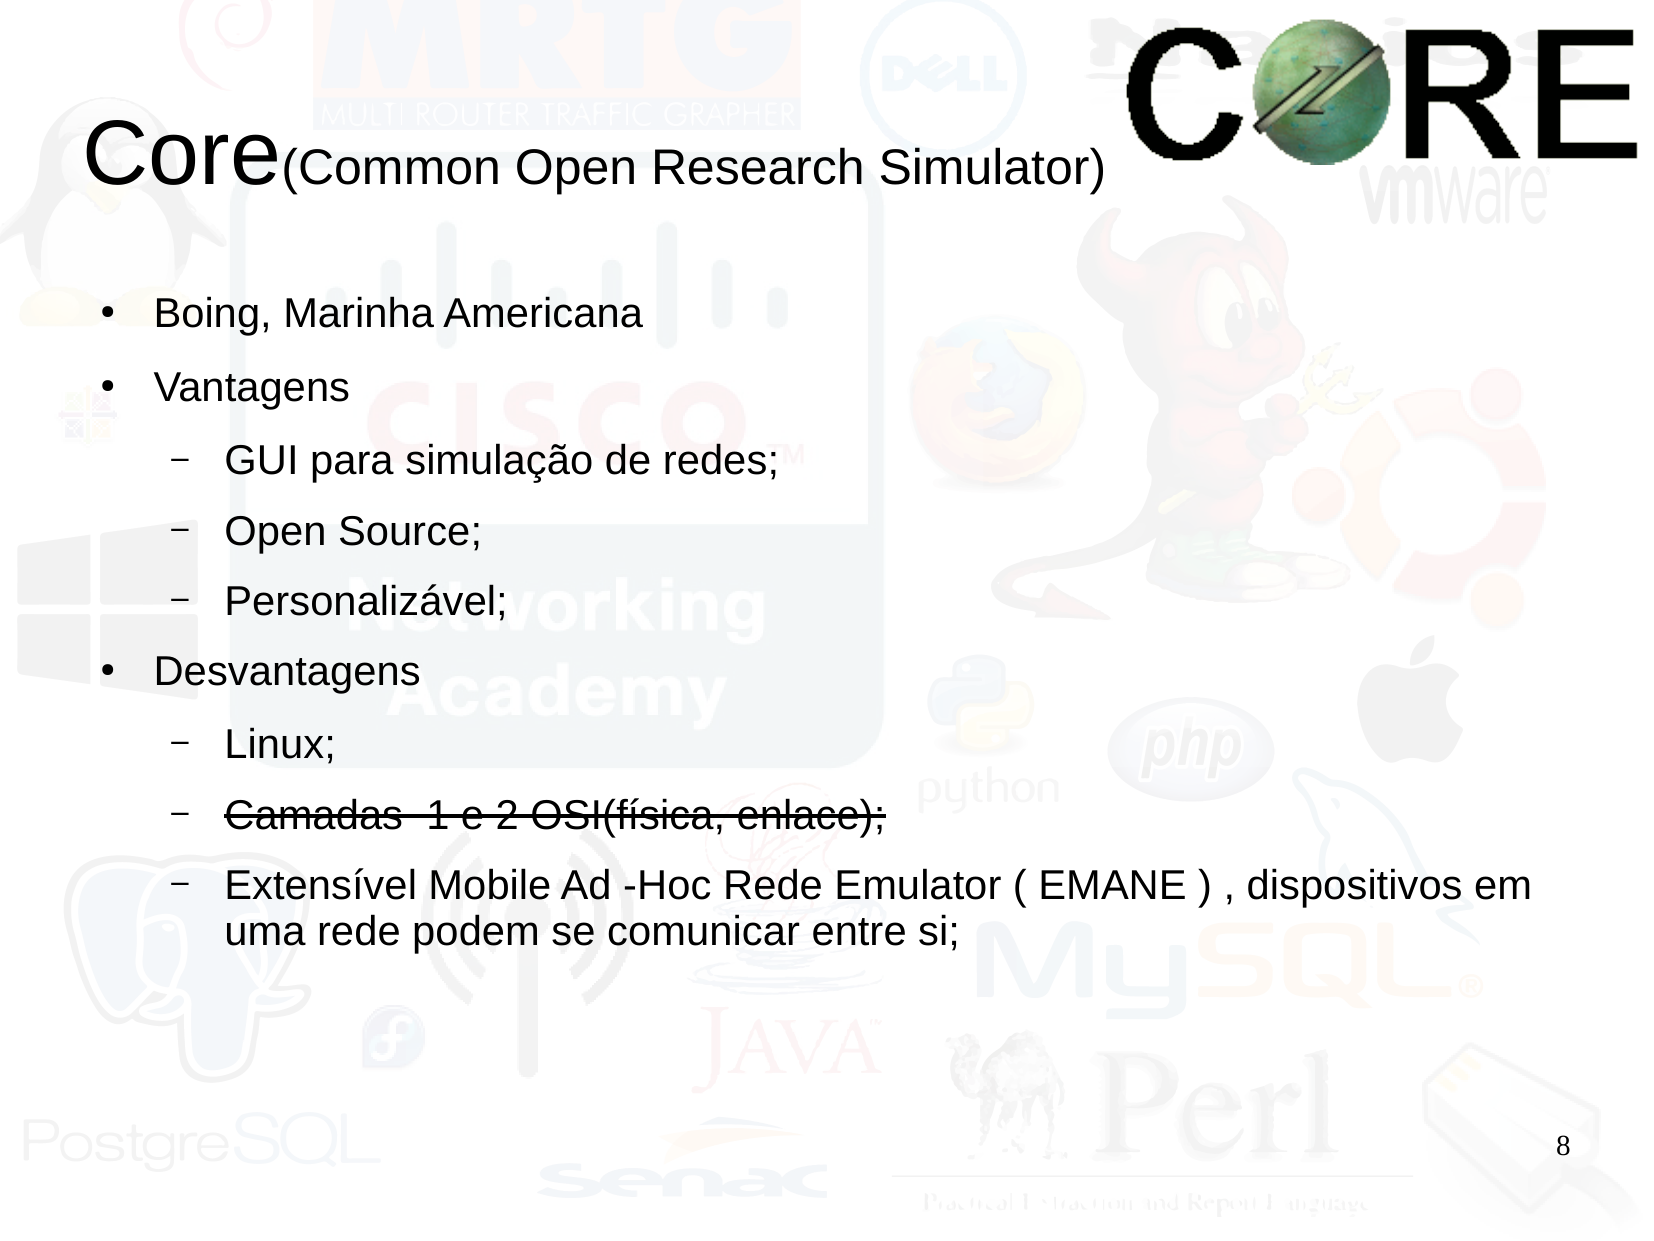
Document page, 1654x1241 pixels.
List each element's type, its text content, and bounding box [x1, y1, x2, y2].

picture [0, 0, 1654, 1241]
list Boing, Marinha Americana Vantagens GUI para simulação de redes; Open Source; Personalizável; Desvantagens Linux; Camadas 1 e 2 OSI(física, enlace); Extensível Mobile Ad -Hoc Rede Emulator ( EMANE ) , dispositivos em uma rede podem se comunicar entre si; [82, 290, 1571, 1126]
title Core(Common Open Research Simulator) [82, 49, 1571, 257]
